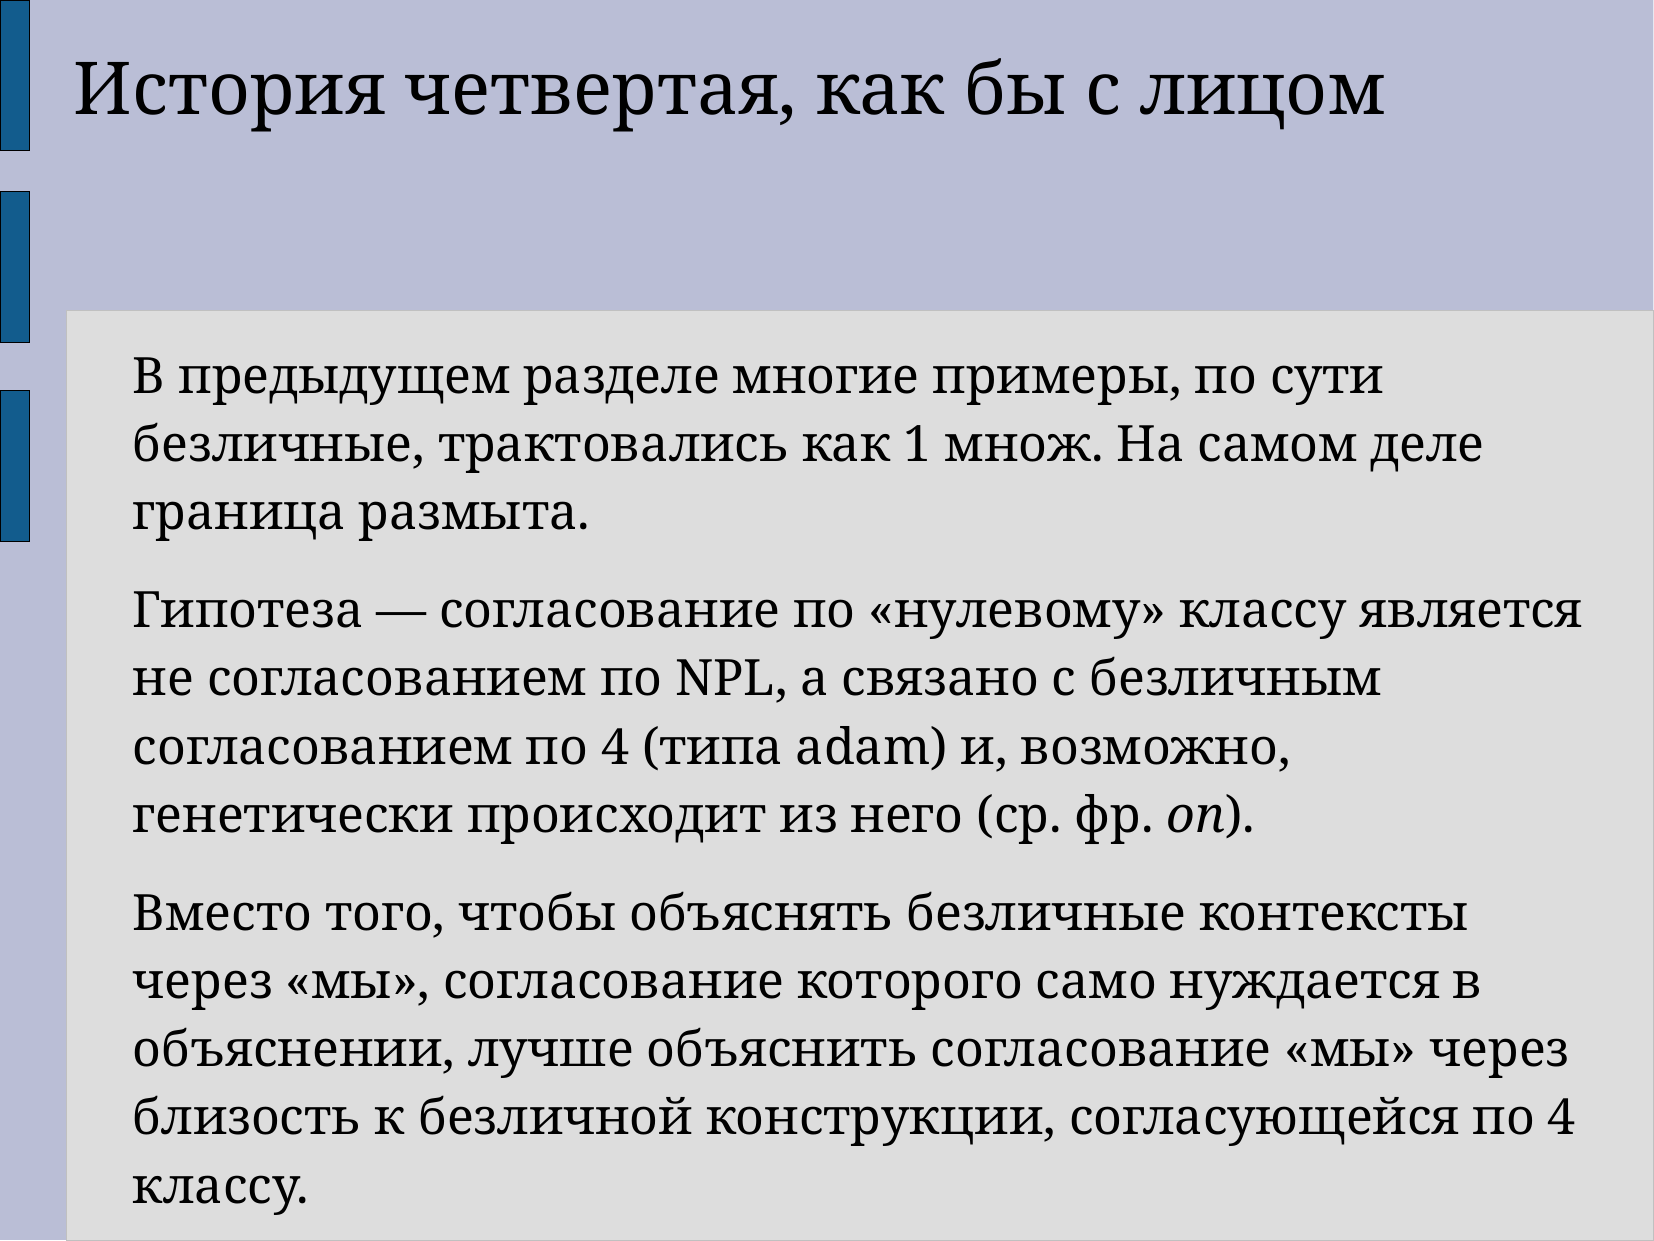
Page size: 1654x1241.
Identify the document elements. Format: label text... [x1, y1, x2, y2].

text_box История четвертая, как бы с лицом [58, 29, 1654, 143]
text_box В предыдущем разделе многие примеры, по сути безличные, трактовались как 1 множ. На самом деле граница размыта. Гипотеза — согласование по «нулевому» классу является не согласованием по NPL, а связано с безличным согласованием по 4 (типа adam) и, возможно, генетически происходит из него (ср. фр. on). Вместо того, чтобы объяснять безличные контексты через «мы», согласование которого само нуждается в объяснении, лучше объяснить согласование «мы» через близость к безличной конструкции, согласующейся по 4 классу. (Chumakina, Kibort, Corbett 2006 — о том же по-другому) [118, 332, 1625, 1174]
